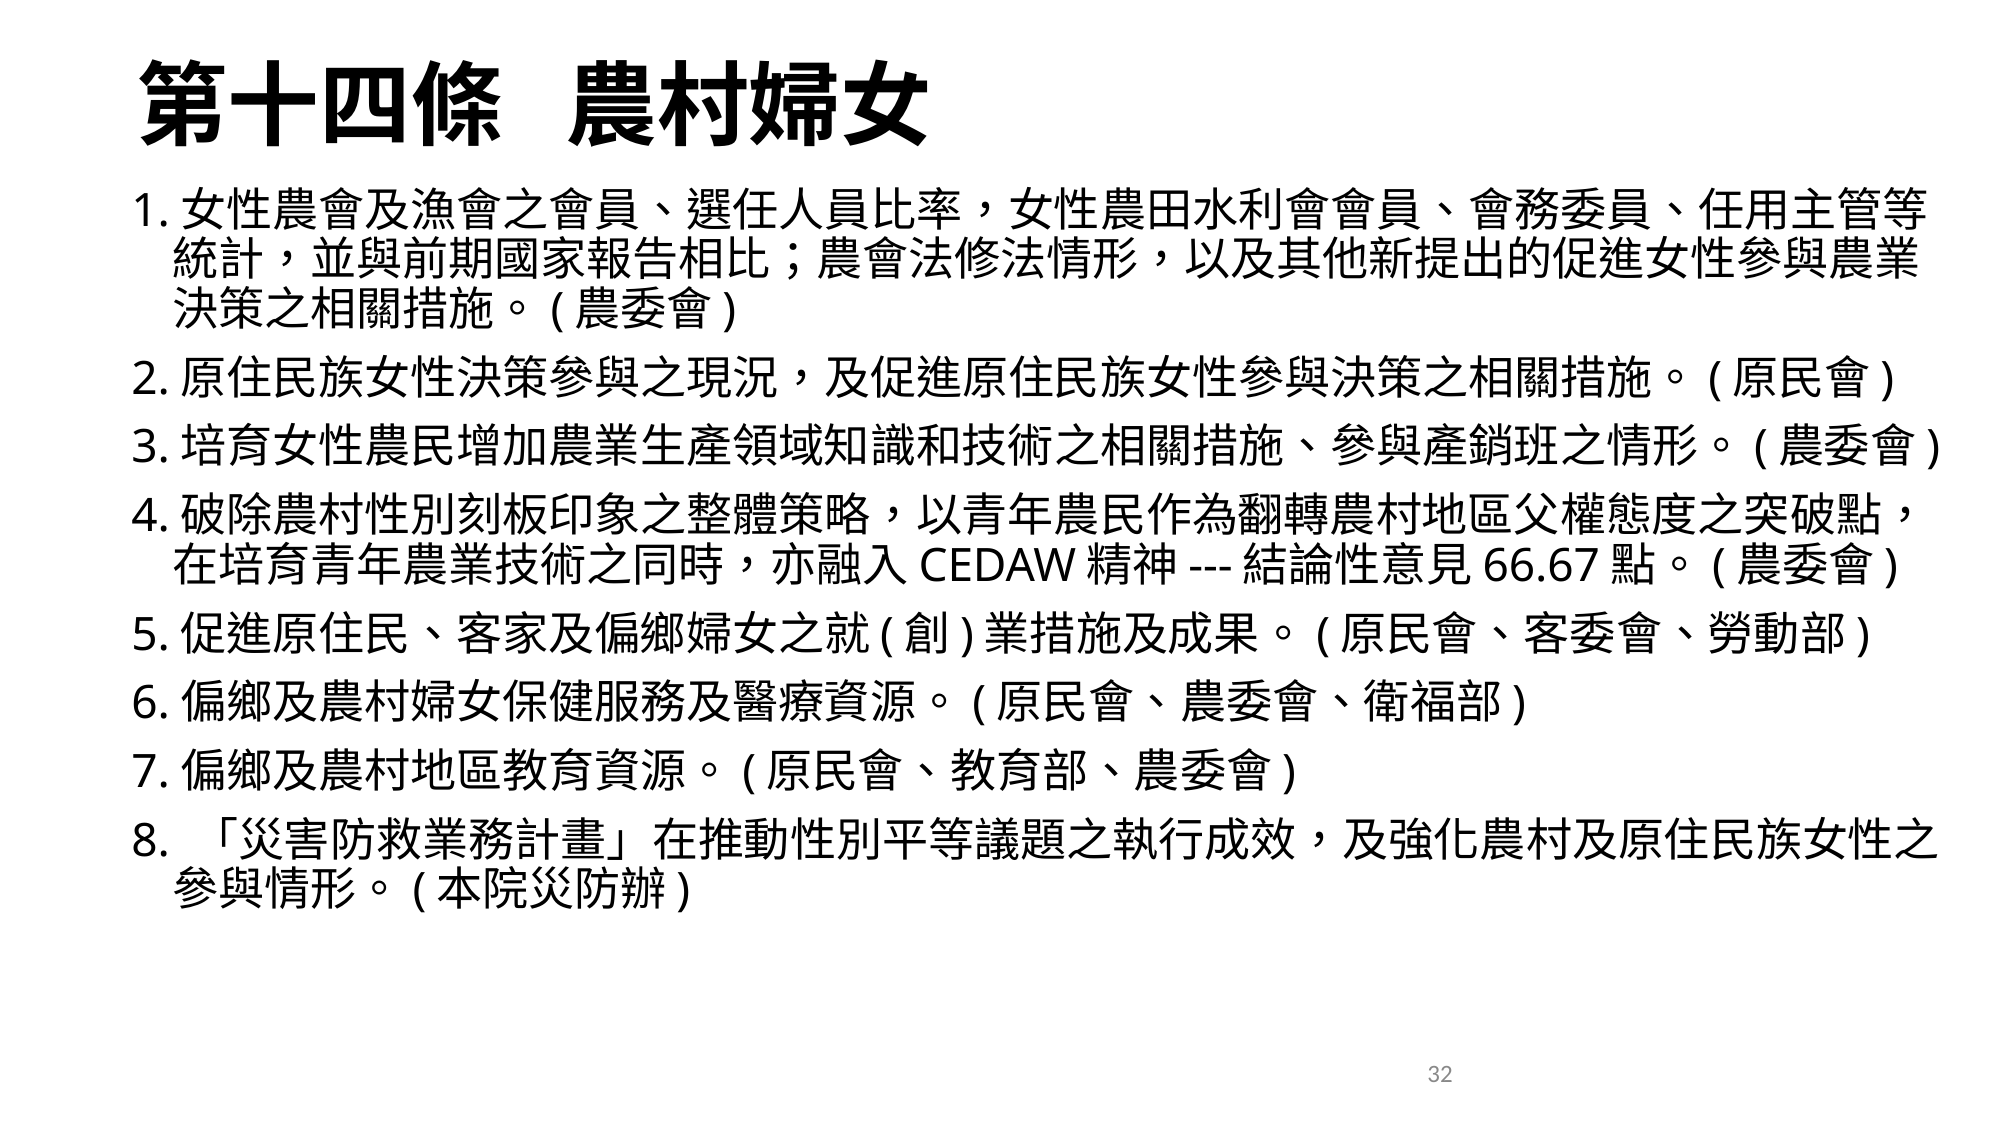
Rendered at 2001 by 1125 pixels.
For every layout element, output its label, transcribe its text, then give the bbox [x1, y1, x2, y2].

list 1.女性農會及漁會之會員、選任人員比率，女性農田水利會會員、會務委員、任用主管等統計，並與前期國家報告相比；農會法修法情形，以及其他新提出的促進女性參與農業決策之相關措施。(農委會) 2.原住民族女性決策參與之現況，及促進原住民族女性參與決策之相關措施。(原民會) 3.培育女性農民增加農業生產領域知識和技術之相關措施、參與產銷班之情形。(農委會) 4.破除農村性別刻板印象之整體策略，以青年農民作為翻轉農村地區父權態度之突破點，在培育青年農業技術之同時，亦融入CEDAW精神---結論性意見66.67點。(農委會) 5.促進原住民、客家及偏鄉婦女之就(創)業措施及成果。(原民會、客委會、勞動部) 6.偏鄉及農村婦女保健服務及醫療資源。(原民會、農委會、衛福部) 7.偏鄉及農村地區教育資源。(原民會、教育部、農委會) 8. 「災害防救業務計畫」在推動性別平等議題之執行成效，及強化農村及原住民族女性之參與情形。(本院災防辦) [75, 178, 1970, 1067]
text_box 32 [1412, 1042, 1863, 1103]
title 第十四條 農村婦女 [121, 0, 1924, 178]
